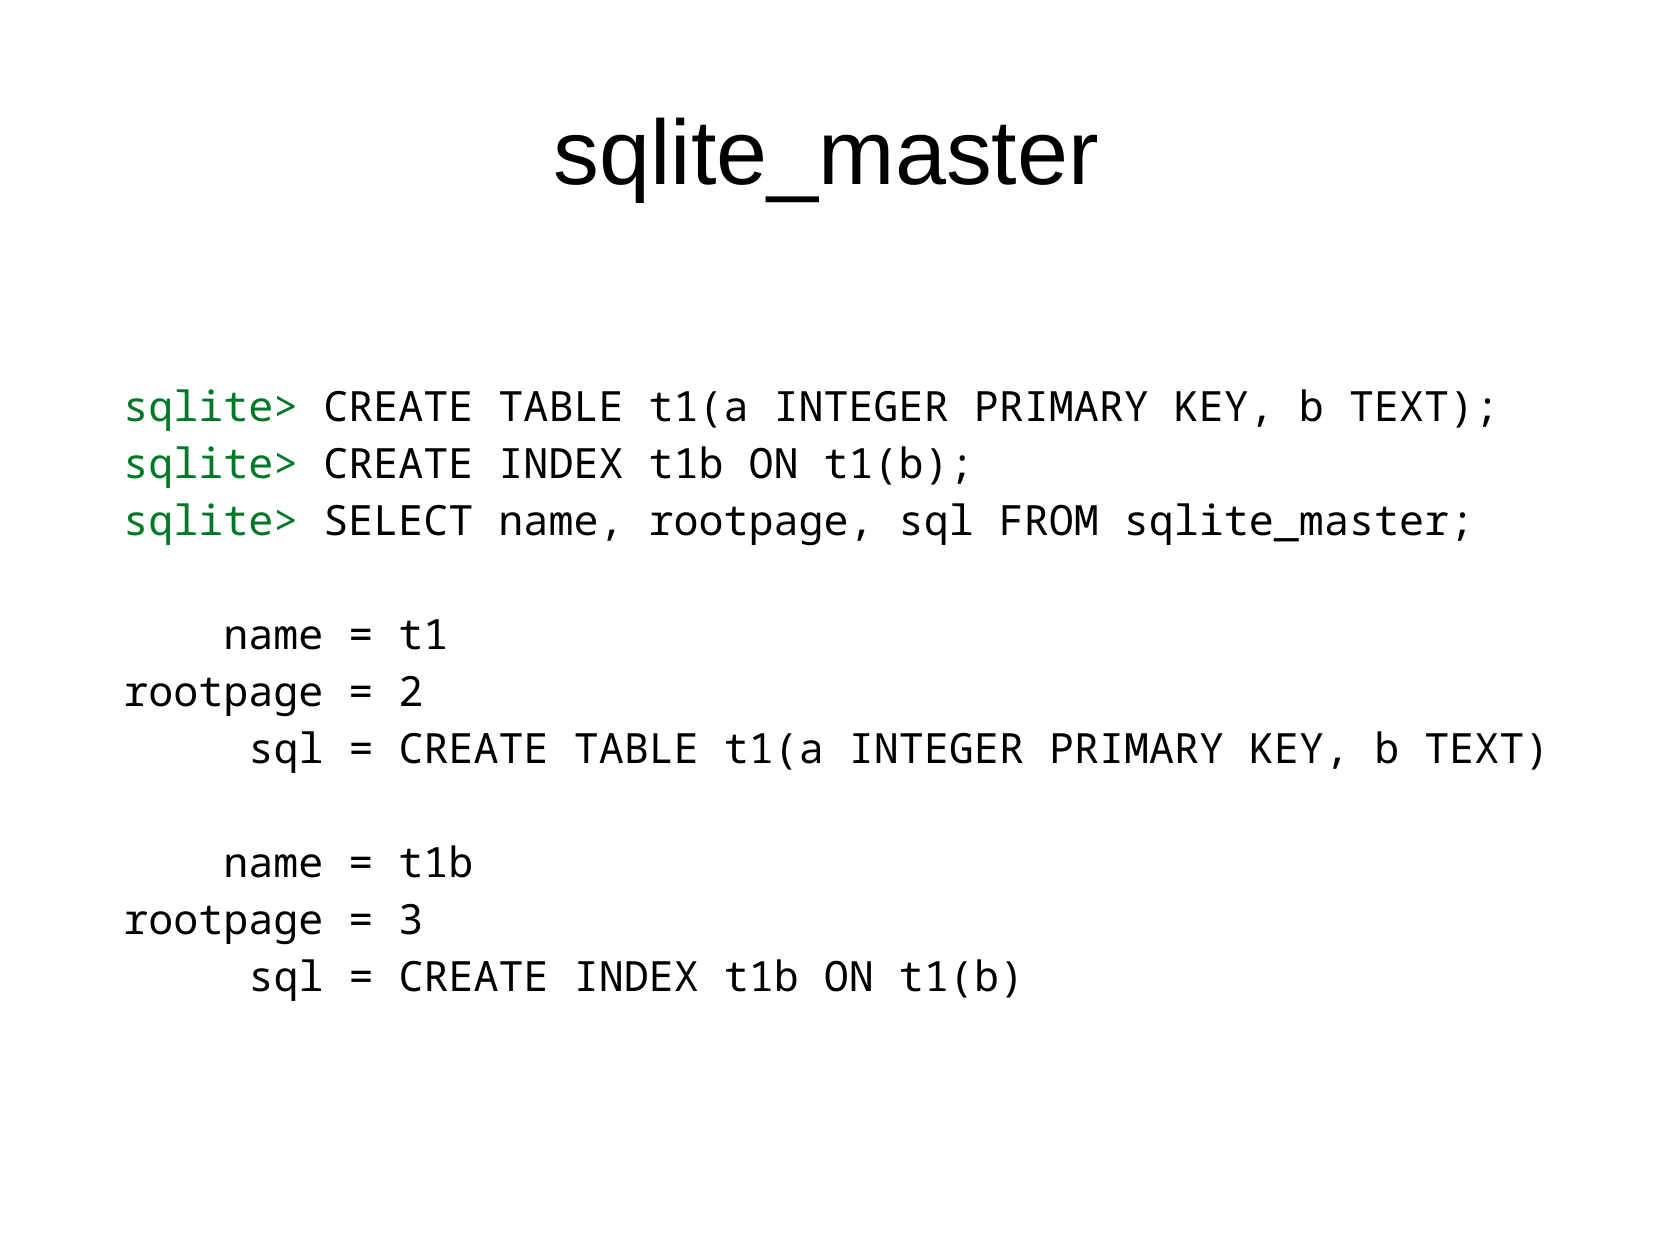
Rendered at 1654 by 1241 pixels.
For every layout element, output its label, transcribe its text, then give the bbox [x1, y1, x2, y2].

text_box sqlite> CREATE TABLE t1(a INTEGER PRIMARY KEY, b TEXT); sqlite> CREATE INDEX t1b ON t1(b); sqlite> SELECT name, rootpage, sql FROM sqlite_master; name = t1 rootpage = 2 sql = CREATE TABLE t1(a INTEGER PRIMARY KEY, b TEXT) name = t1b rootpage = 3 sql = CREATE INDEX t1b ON t1(b) [108, 369, 1565, 844]
title sqlite_master [82, 49, 1571, 257]
